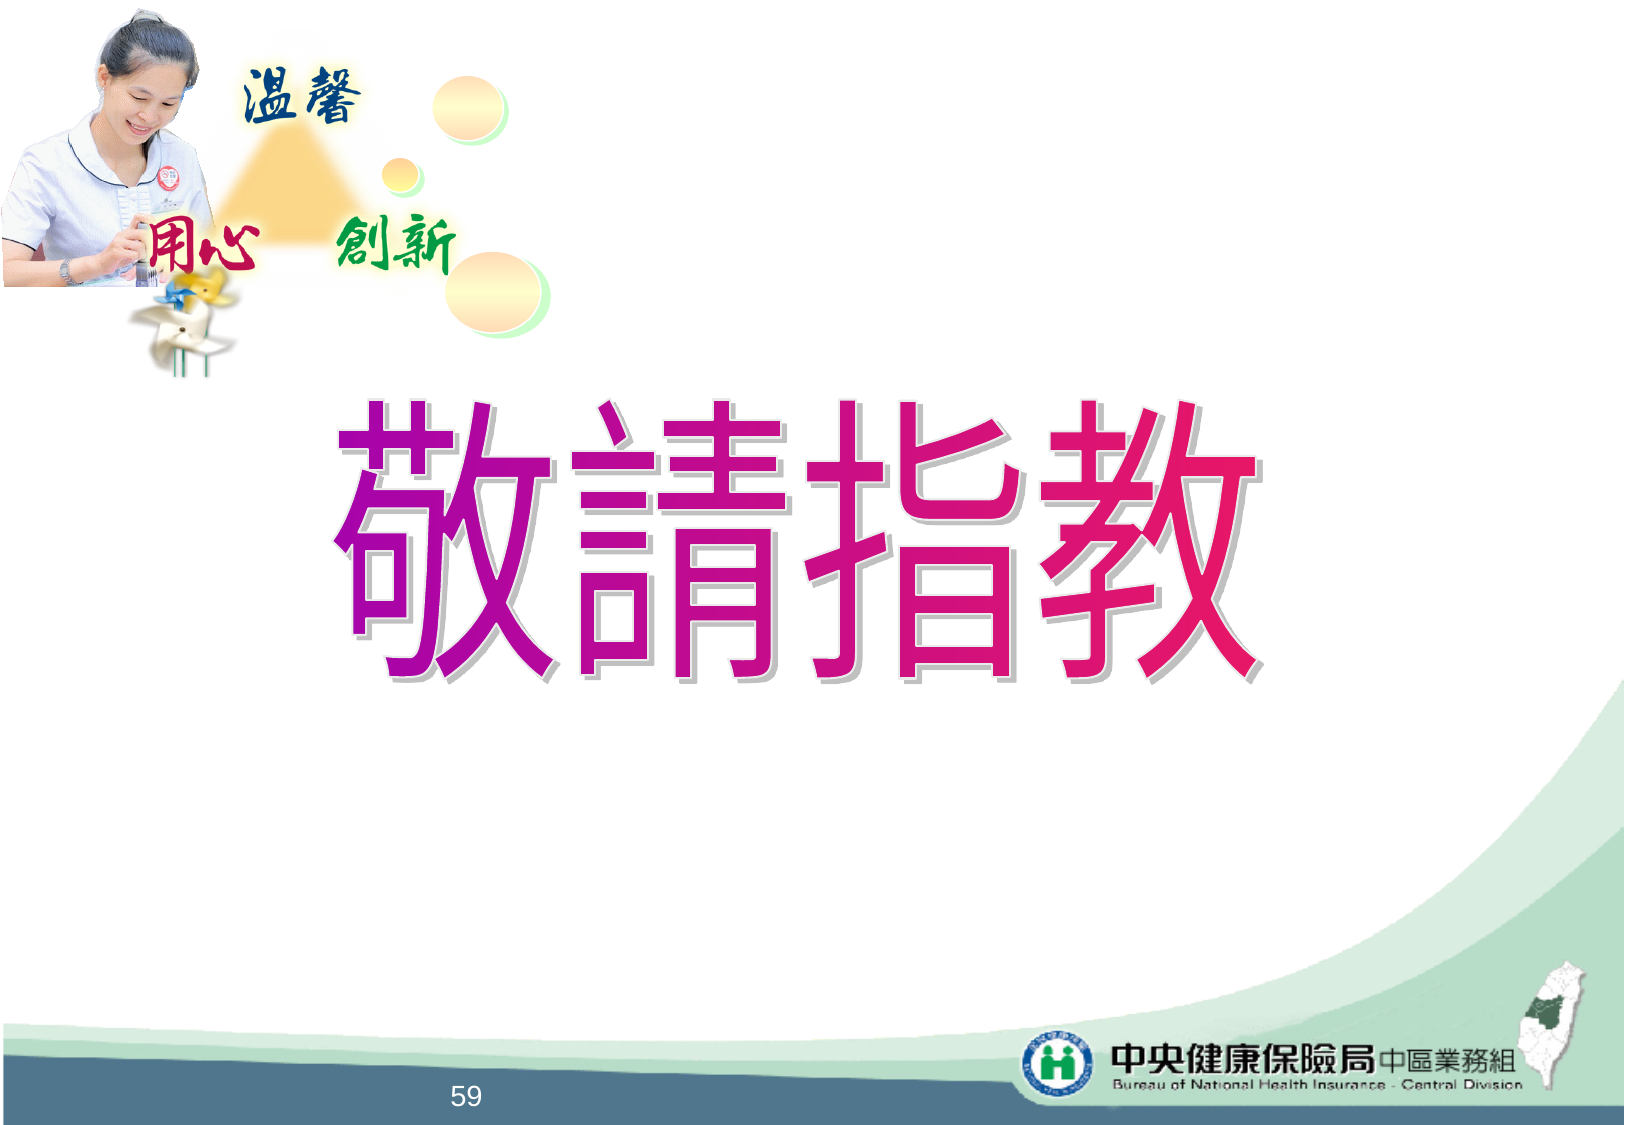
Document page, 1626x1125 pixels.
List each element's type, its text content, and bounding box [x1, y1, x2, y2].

text_box 敬請指教 [899, 400, 1021, 520]
text_box 敬請指教 [331, 399, 555, 680]
text_box 敬請指教 [899, 545, 1010, 679]
text_box 敬請指教 [580, 531, 648, 550]
text_box 敬請指教 [580, 491, 648, 510]
text_box 敬請指教 [674, 527, 772, 679]
text_box 敬請指教 [656, 399, 787, 511]
text_box 敬請指教 [570, 451, 655, 470]
text_box 敬請指教 [803, 399, 888, 679]
text_box 敬請指教 [1038, 399, 1258, 680]
text_box 敬請指教 [596, 398, 628, 449]
text_box [435, 1065, 815, 1125]
text_box 敬請指教 [580, 571, 649, 675]
